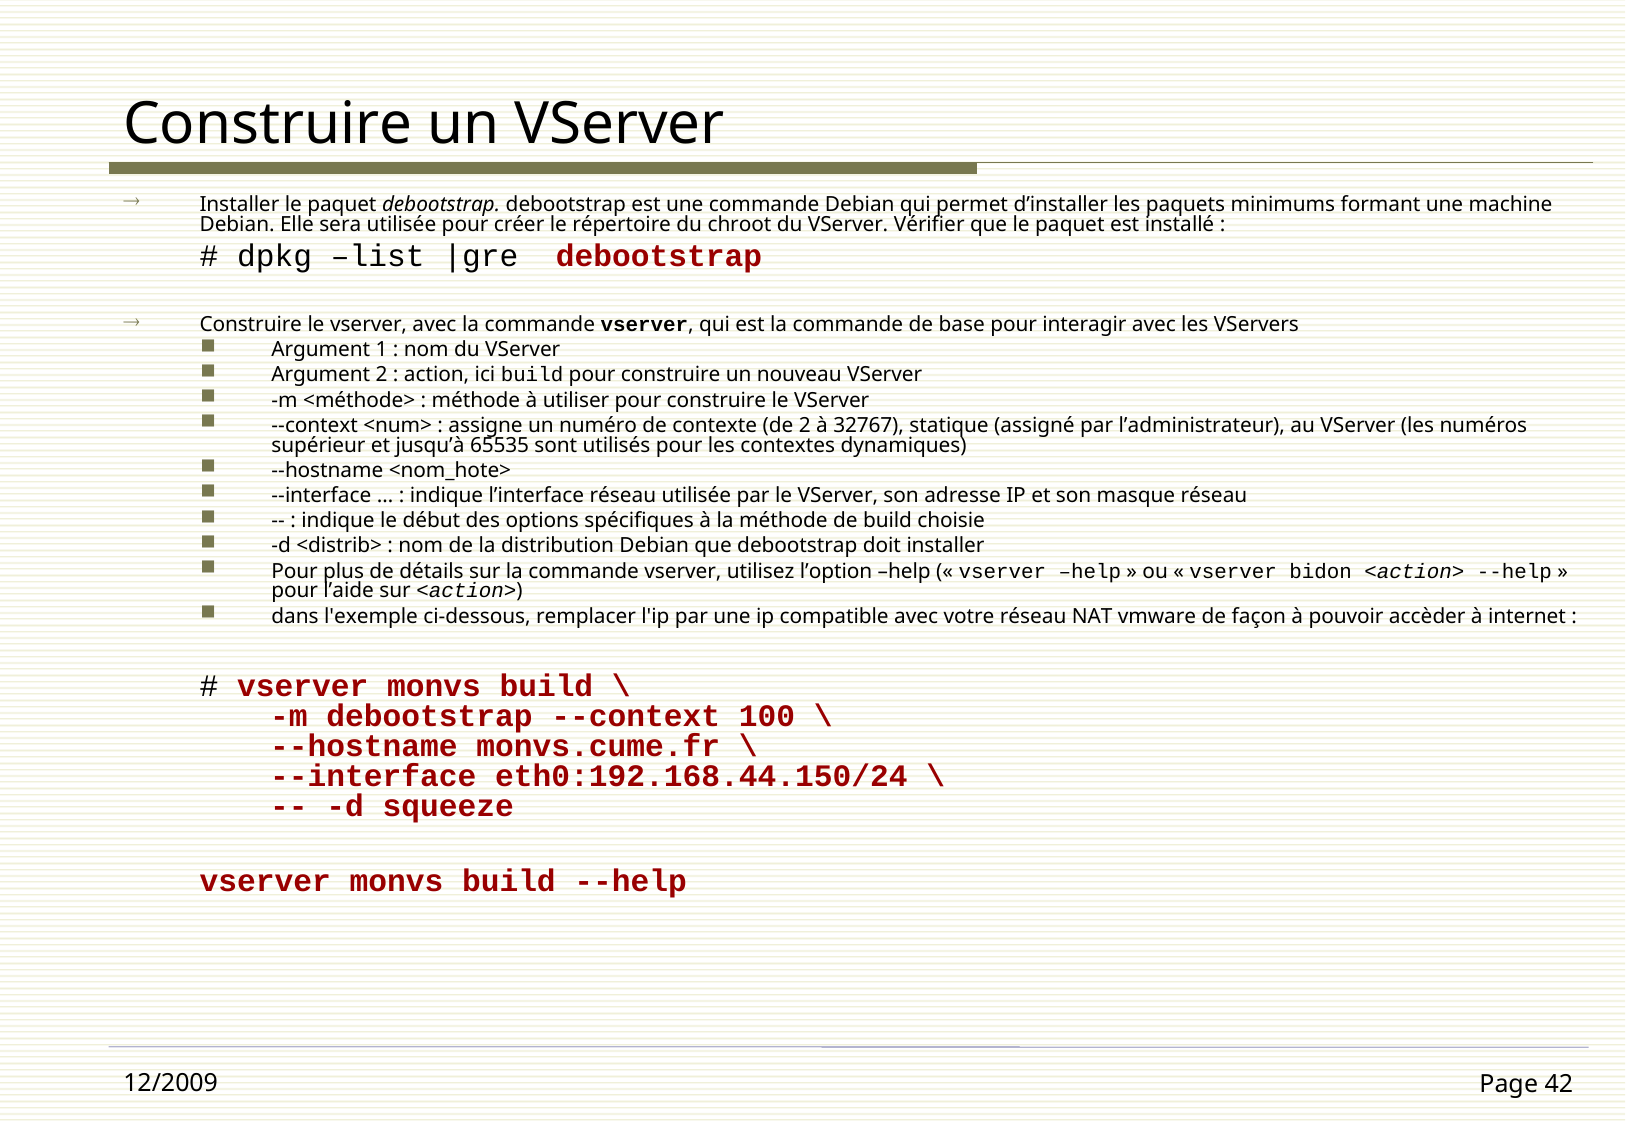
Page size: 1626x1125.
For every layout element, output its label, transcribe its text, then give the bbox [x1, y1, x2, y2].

picture [0, 0, 1626, 1125]
list Installer le paquet debootstrap. debootstrap est une commande Debian qui permet d’installer les paquets minimums formant une machine Debian. Elle sera utilisée pour créer le répertoire du chroot du VServer. Vérifier que le paquet est installé : # dpkg –list |gre debootstrap Construire le vserver, avec la commande vserver, qui est la commande de base pour interagir avec les VServers Argument 1 : nom du VServer Argument 2 : action, ici build pour construire un nouveau VServer -m <méthode> : méthode à utiliser pour construire le VServer --context <num> : assigne un numéro de contexte (de 2 à 32767), statique (assigné par l’administrateur), au VServer (les numéros supérieur et jusqu’à 65535 sont utilisés pour les contextes dynamiques)‏ --hostname <nom_hote> --interface … : indique l’interface réseau utilisée par le VServer, son adresse IP et son masque réseau -- : indique le début des options spécifiques à la méthode de build choisie -d <distrib> : nom de la distribution Debian que debootstrap doit installer Pour plus de détails sur la commande vserver, utilisez l’option –help (« vserver –help » ou « vserver bidon <action> --help » pour l’aide sur <action>)‏ dans l'exemple ci-dessous, remplacer l'ip par une ip compatible avec votre réseau NAT vmware de façon à pouvoir accèder à internet : # vserver monvs build \ -m debootstrap --context 100 \ --hostname monvs.cume.fr \ --interface eth0:192.168.44.150/24 \ -- -d squeeze vserver monvs build --help [108, 187, 1595, 1035]
title Construire un VServer [108, 12, 1596, 163]
